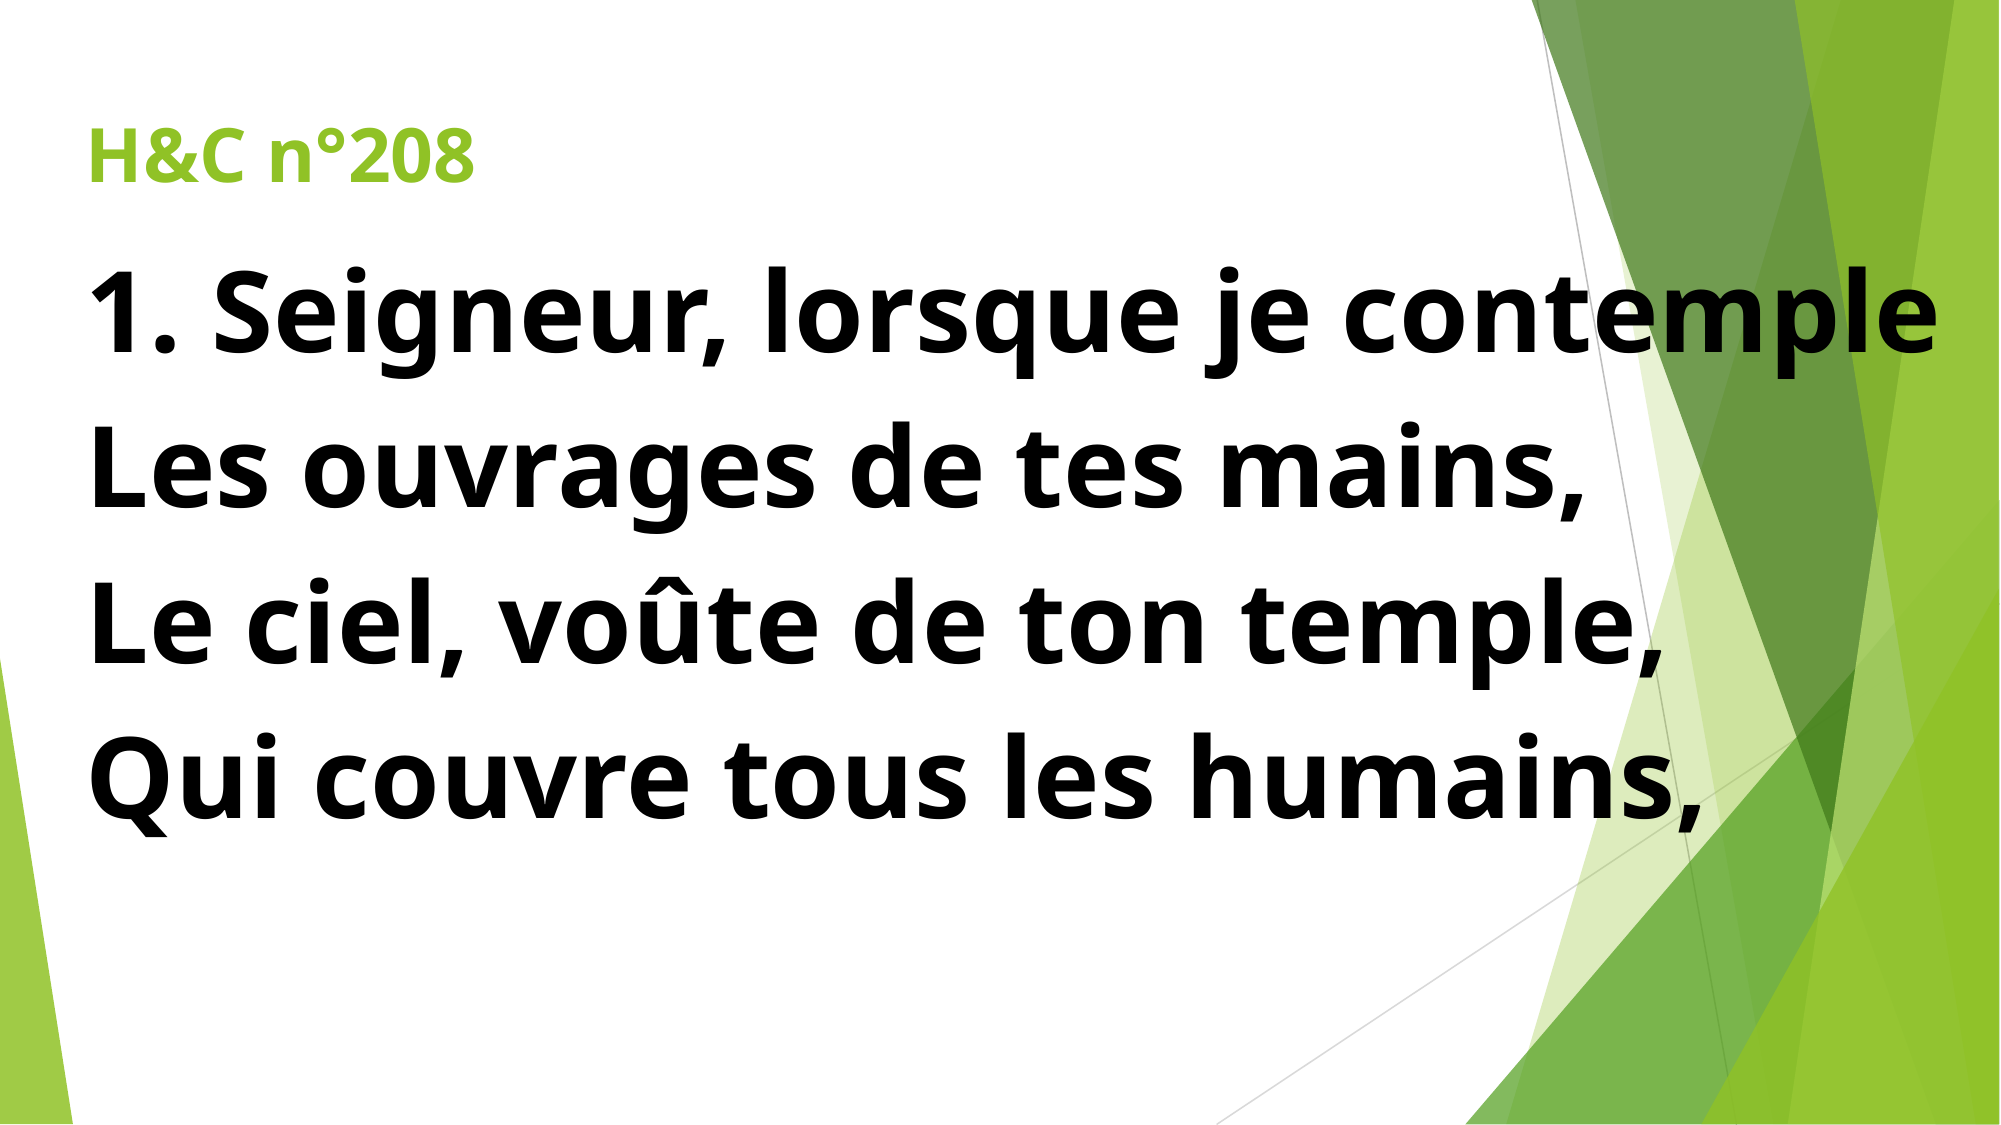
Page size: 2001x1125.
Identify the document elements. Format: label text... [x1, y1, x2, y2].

text_box 1. Seigneur, lorsque je contemple Les ouvrages de tes mains, Le ciel, voûte de ton temple, Qui couvre tous les humains, [70, 212, 1961, 1074]
text_box H&C n°208 [70, 99, 1522, 212]
